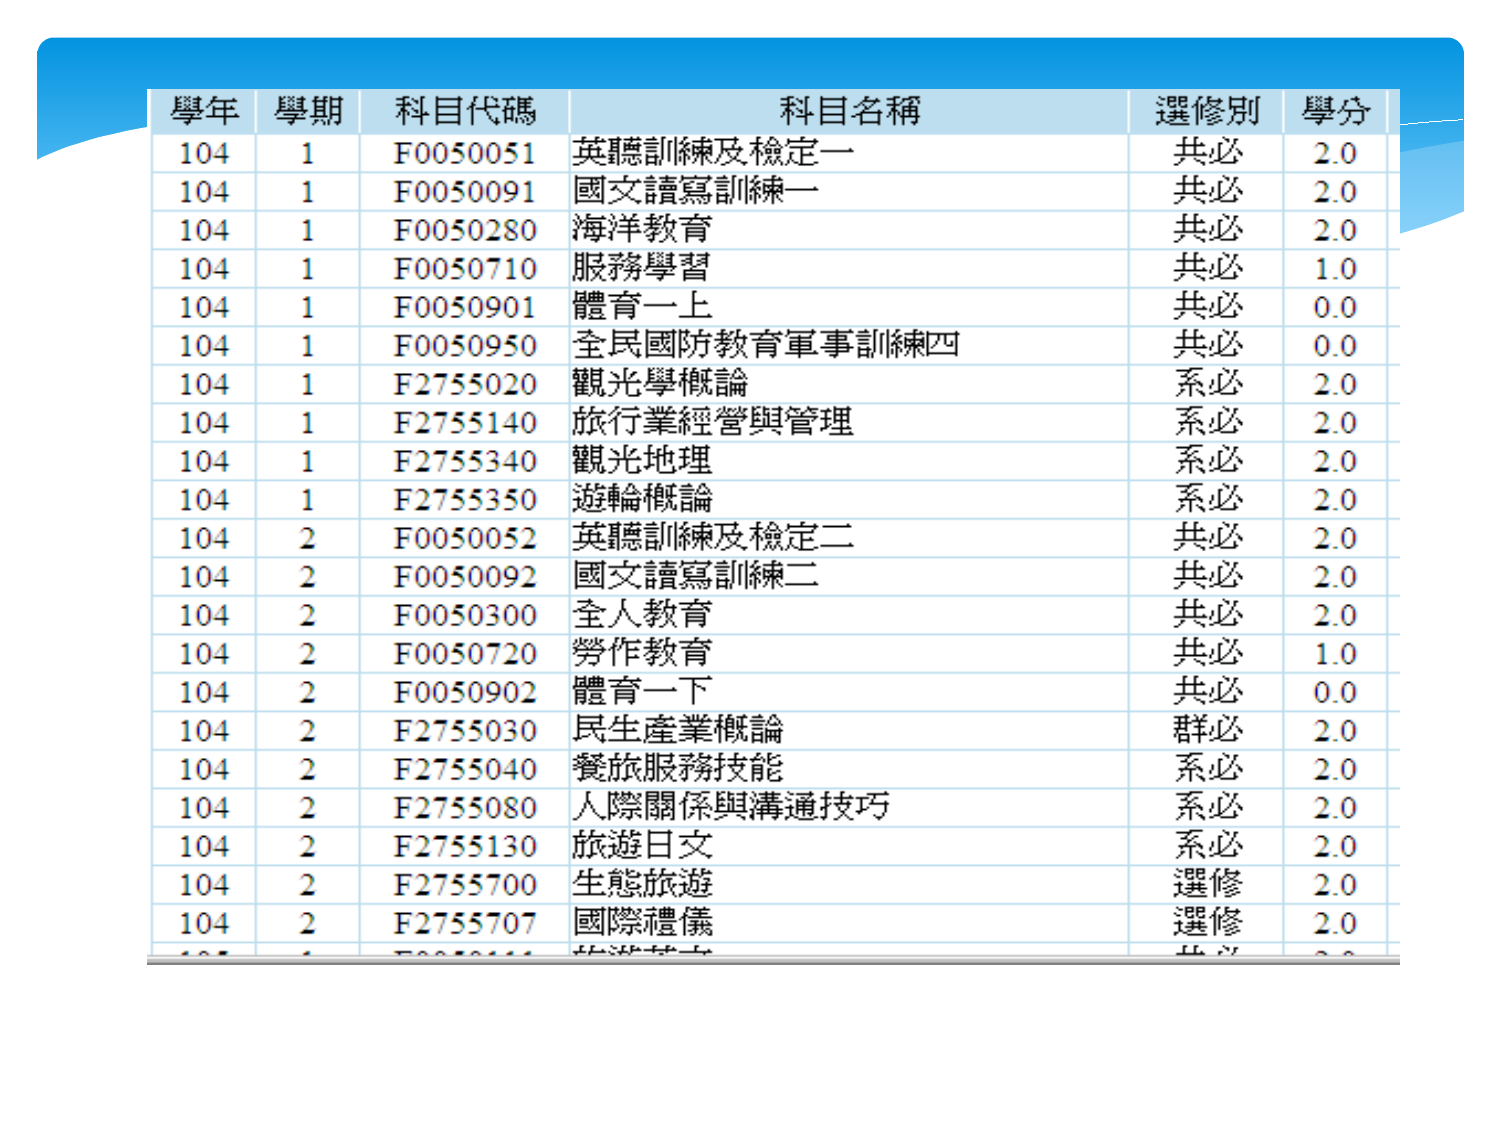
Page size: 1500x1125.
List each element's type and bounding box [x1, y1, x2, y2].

picture [147, 90, 1400, 965]
